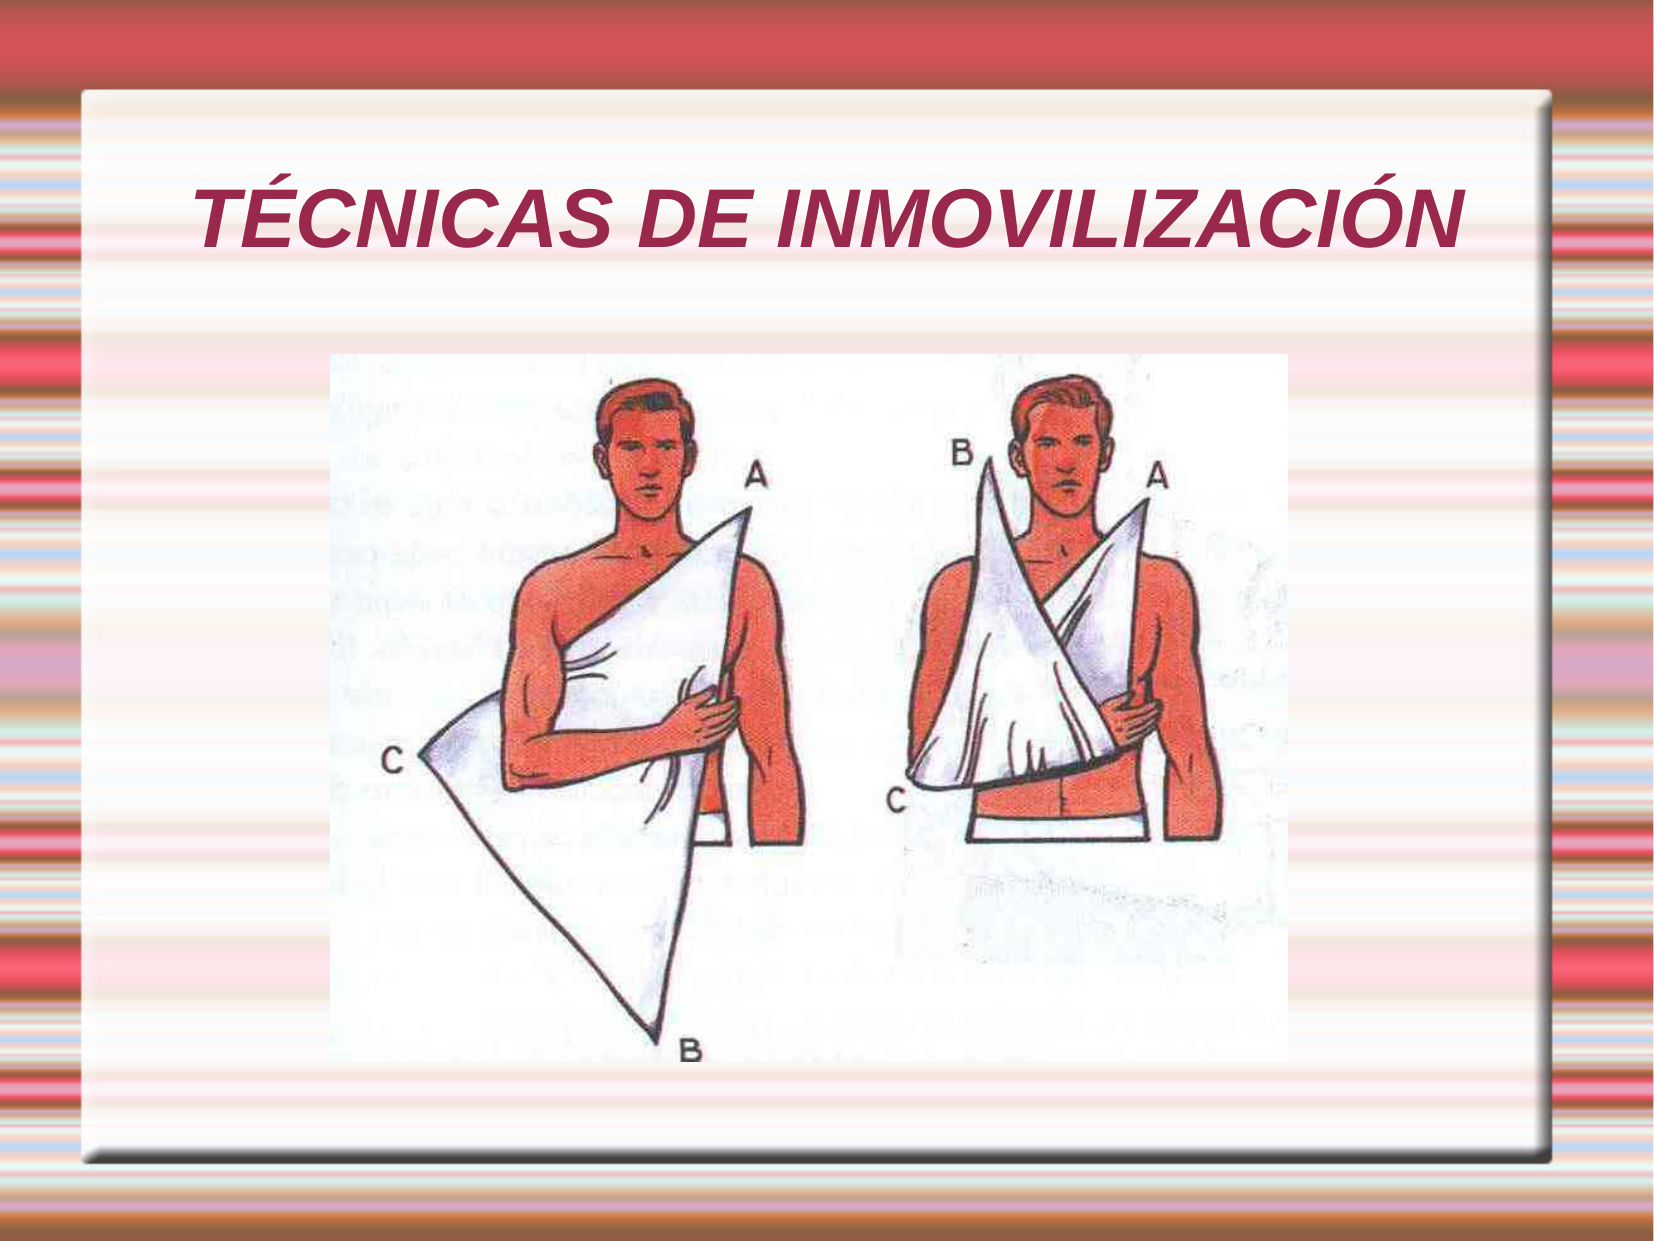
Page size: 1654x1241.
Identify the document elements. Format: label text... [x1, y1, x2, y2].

picture [0, 0, 1654, 1241]
title TÉCNICAS DE INMOVILIZACIÓN [121, 114, 1534, 322]
